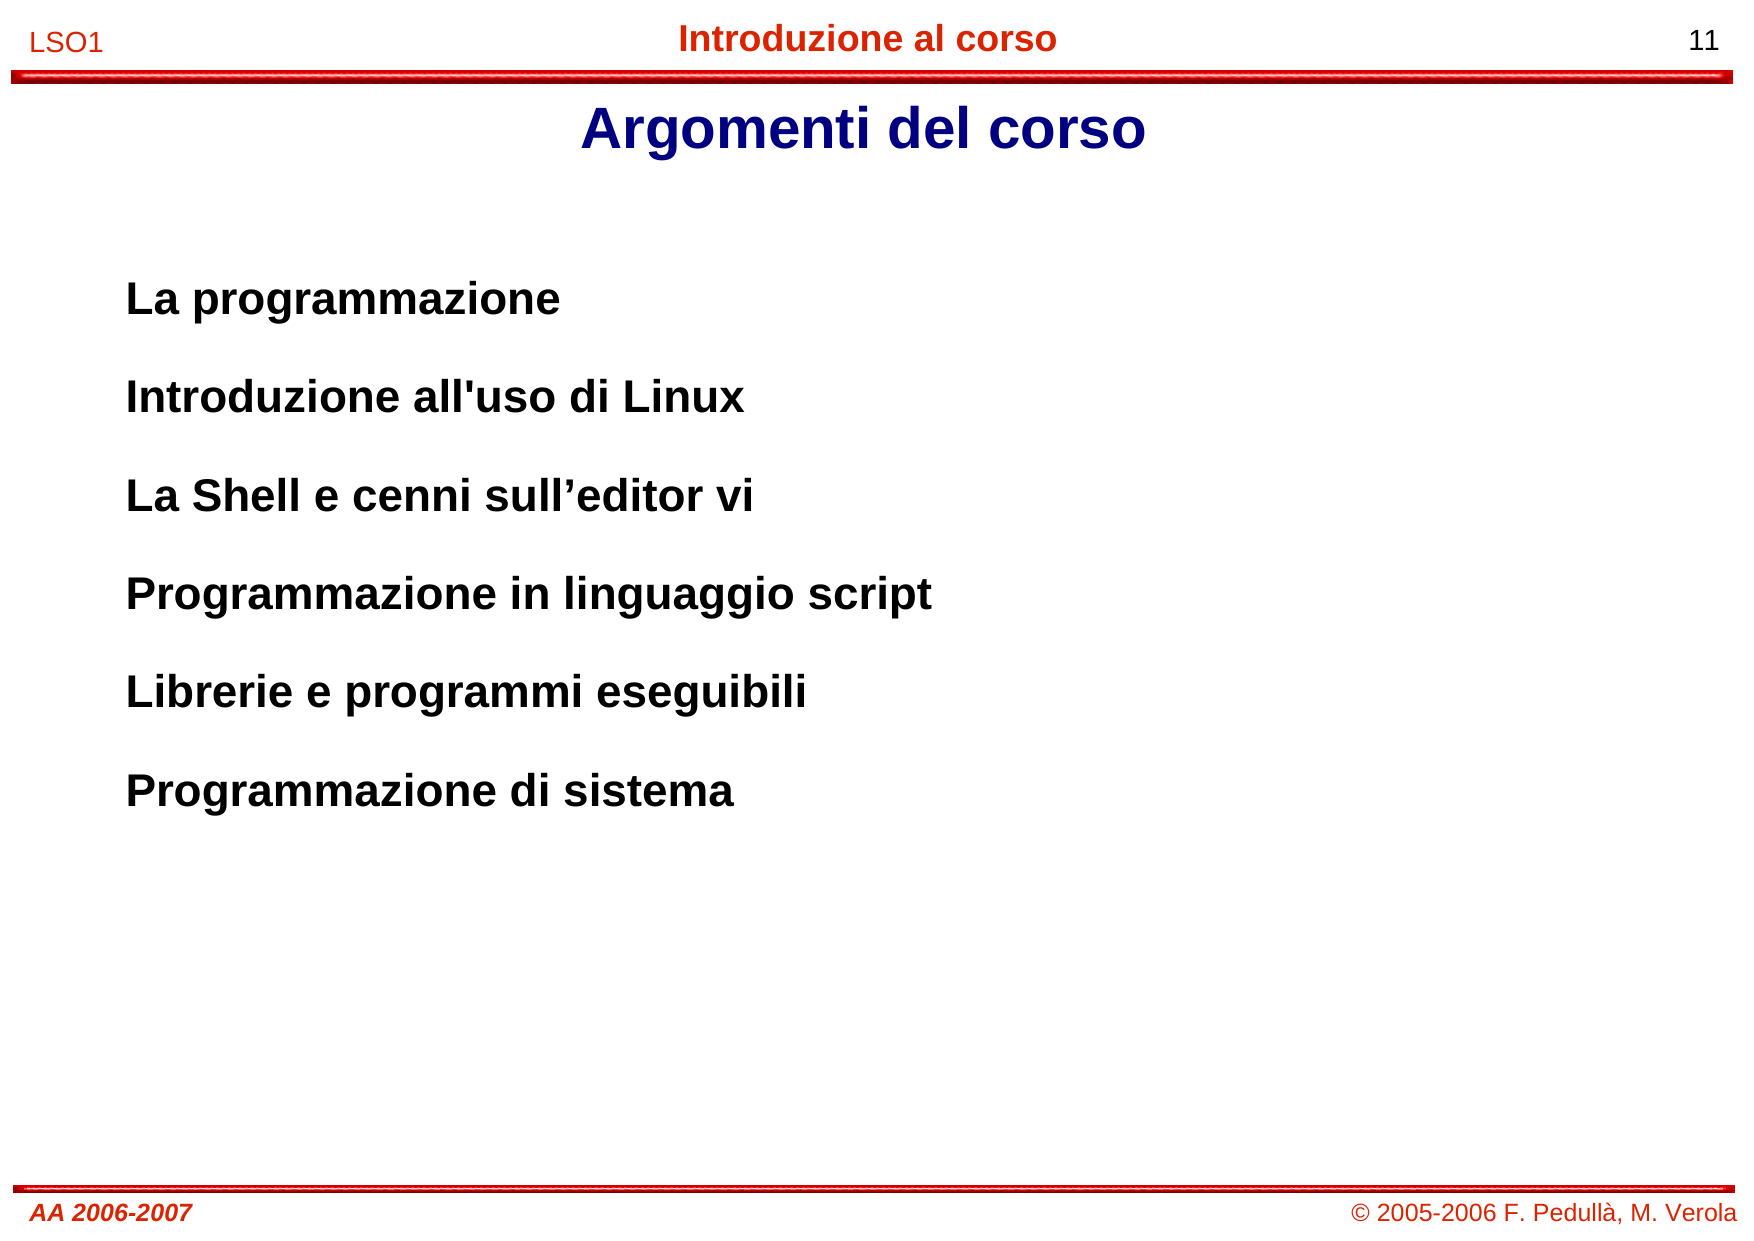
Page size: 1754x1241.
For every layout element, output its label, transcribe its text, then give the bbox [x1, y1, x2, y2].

picture [11, 70, 1733, 84]
text_box Argomenti del corso [392, 92, 1336, 181]
picture [13, 1185, 1735, 1193]
list La programmazione Introduzione all'uso di Linux La Shell e cenni sull’editor vi Programmazione in linguaggio script Librerie e programmi eseguibili Programmazione di sistema [77, 269, 1669, 817]
